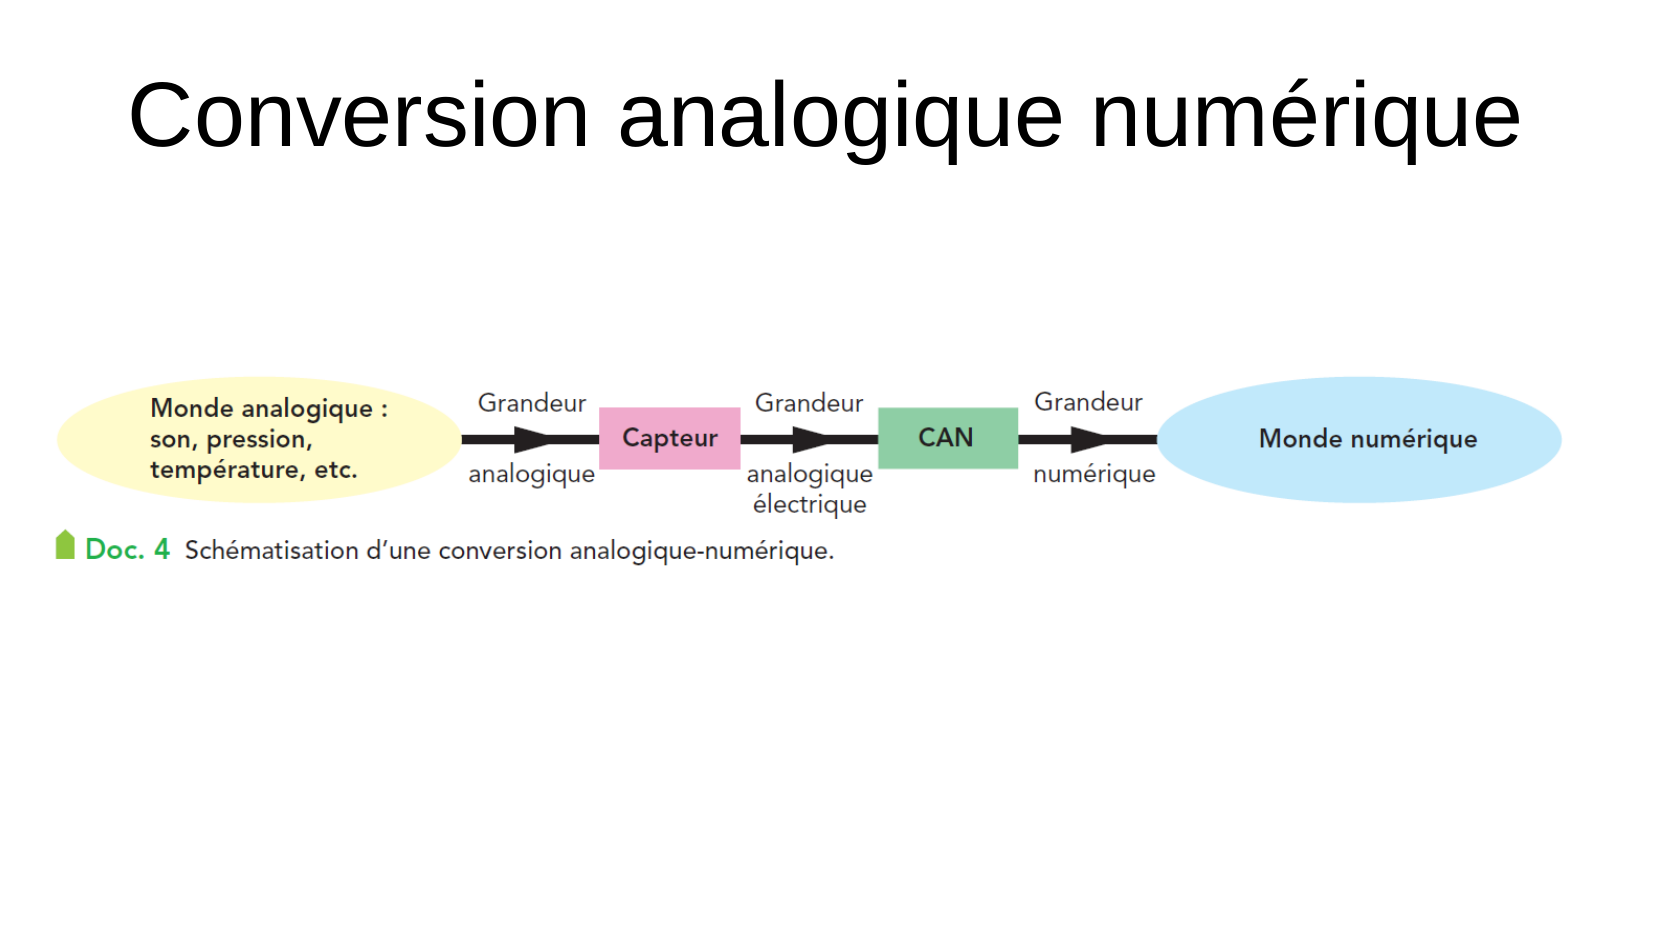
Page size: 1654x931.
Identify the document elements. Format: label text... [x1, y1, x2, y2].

picture [40, 358, 1571, 579]
title Conversion analogique numérique [82, 37, 1571, 193]
